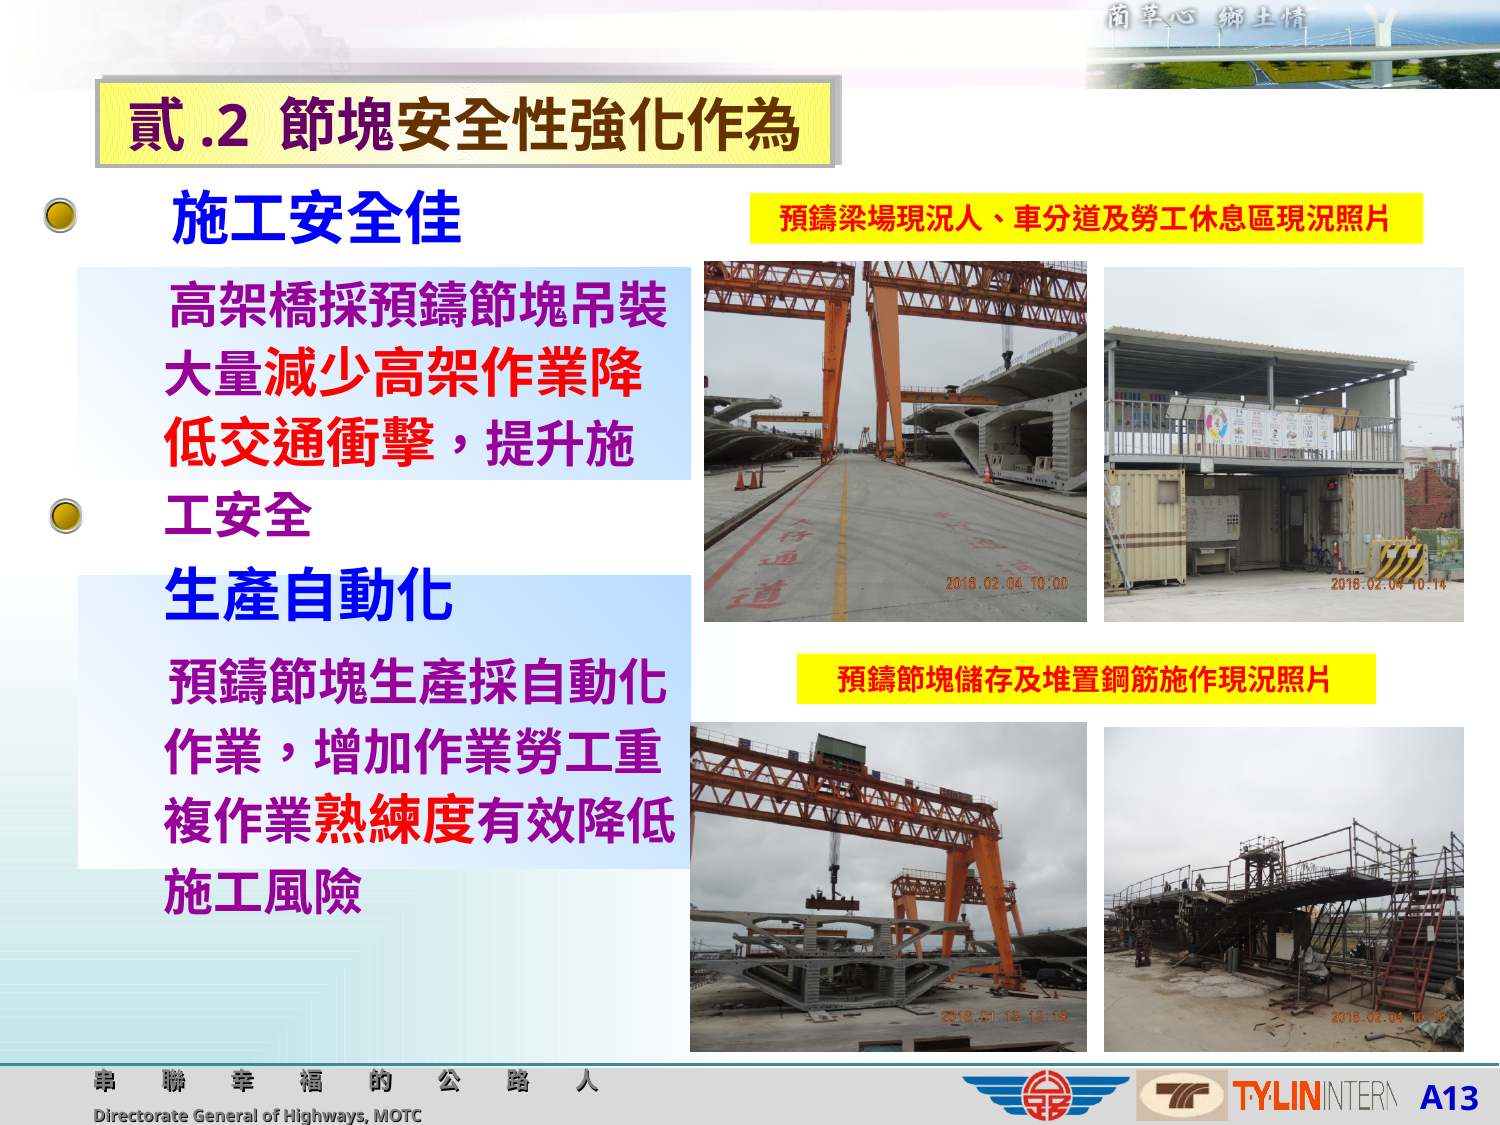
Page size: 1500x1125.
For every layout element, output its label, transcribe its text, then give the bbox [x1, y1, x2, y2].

text_box 貳.2 節塊安全性強化作為 [98, 81, 833, 166]
picture [1104, 267, 1464, 622]
picture [704, 261, 1087, 622]
text_box 預鑄節塊儲存及堆置鋼筋施作現況照片 [797, 653, 1377, 705]
picture [1104, 727, 1464, 1052]
picture [690, 722, 1087, 1052]
text_box [48, 498, 84, 534]
text_box 預鑄梁場現況人、車分道及勞工休息區現況照片 [750, 193, 1424, 244]
text_box [42, 197, 78, 234]
text_box 施工安全佳 高架橋採預鑄節塊吊裝大量減少高架作業降低交通衝擊，提升施工安全 生產自動化 預鑄節塊生產採自動化作業，增加作業勞工重複作業熟練度有效降低施工風險 [36, 174, 698, 894]
